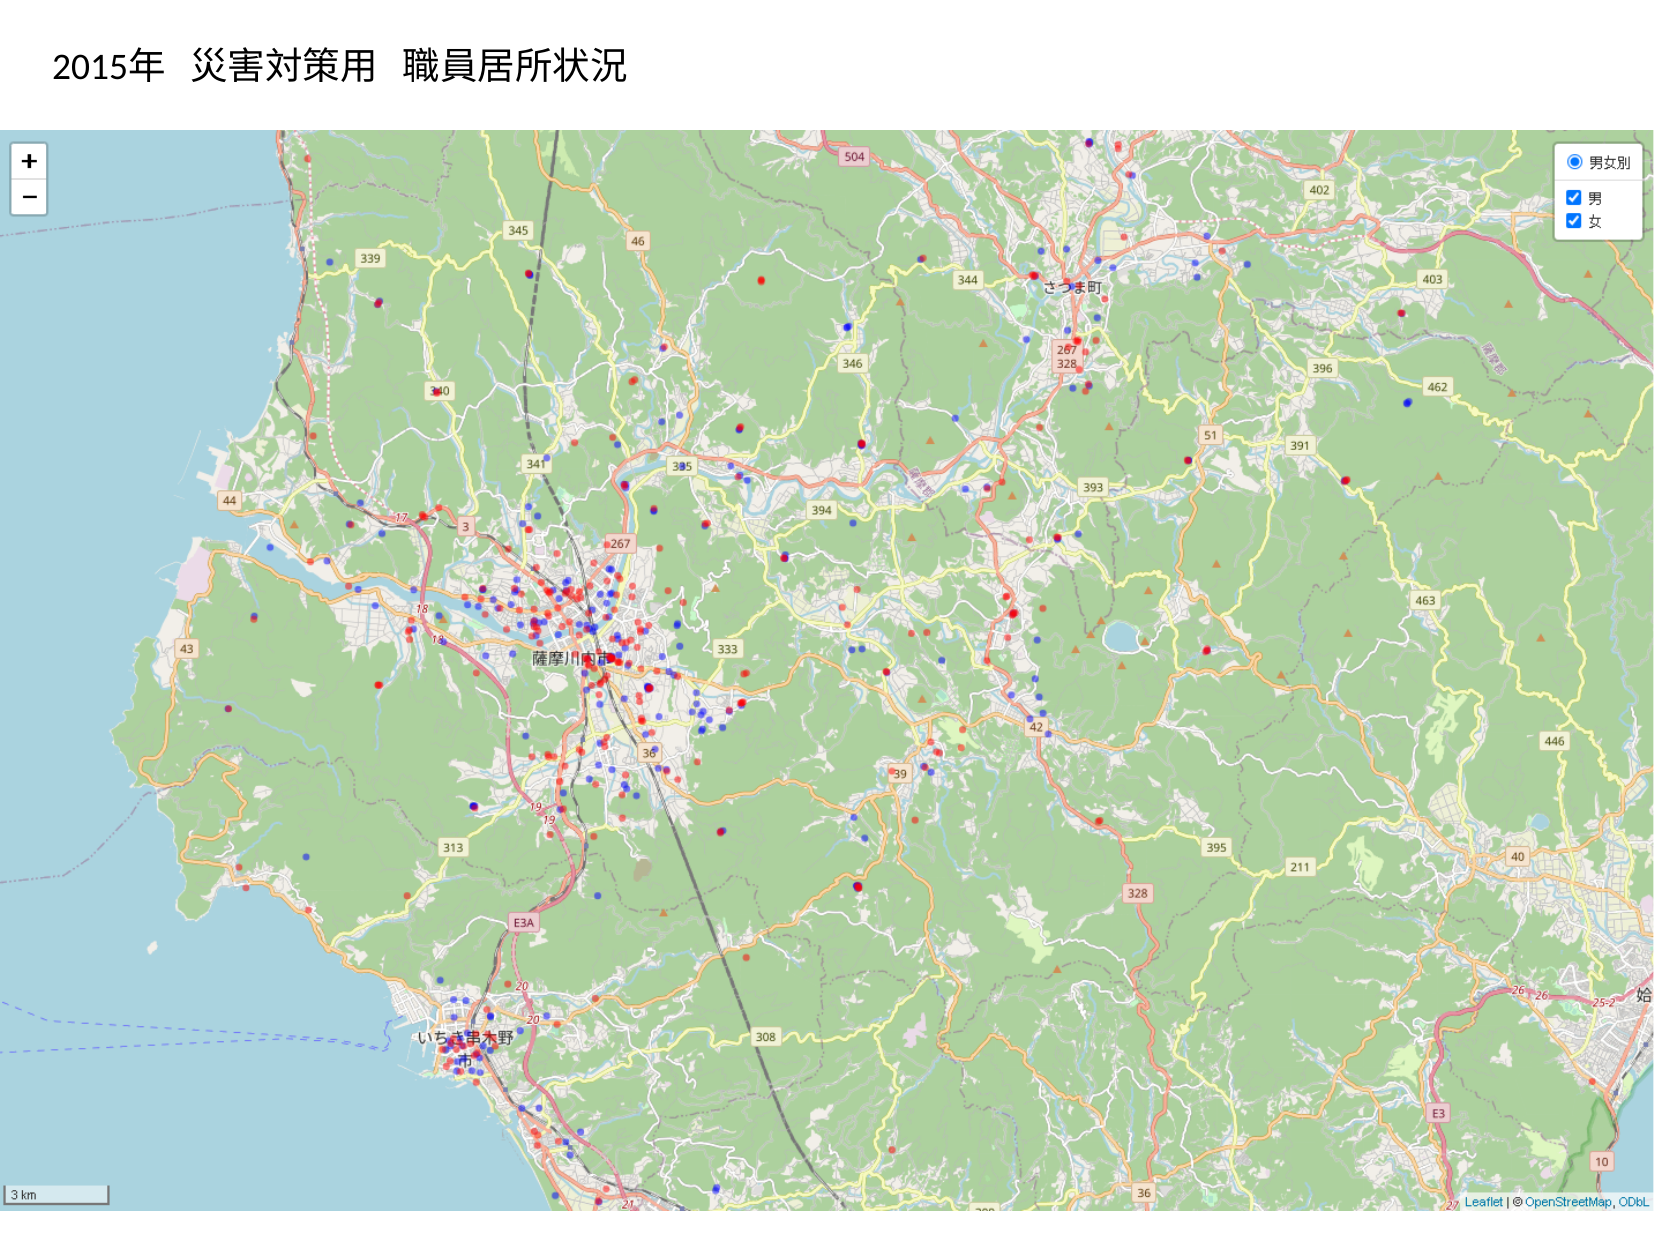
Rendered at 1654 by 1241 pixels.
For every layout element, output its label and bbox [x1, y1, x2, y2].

picture [0, 130, 1654, 1211]
picture [29, 29, 688, 112]
